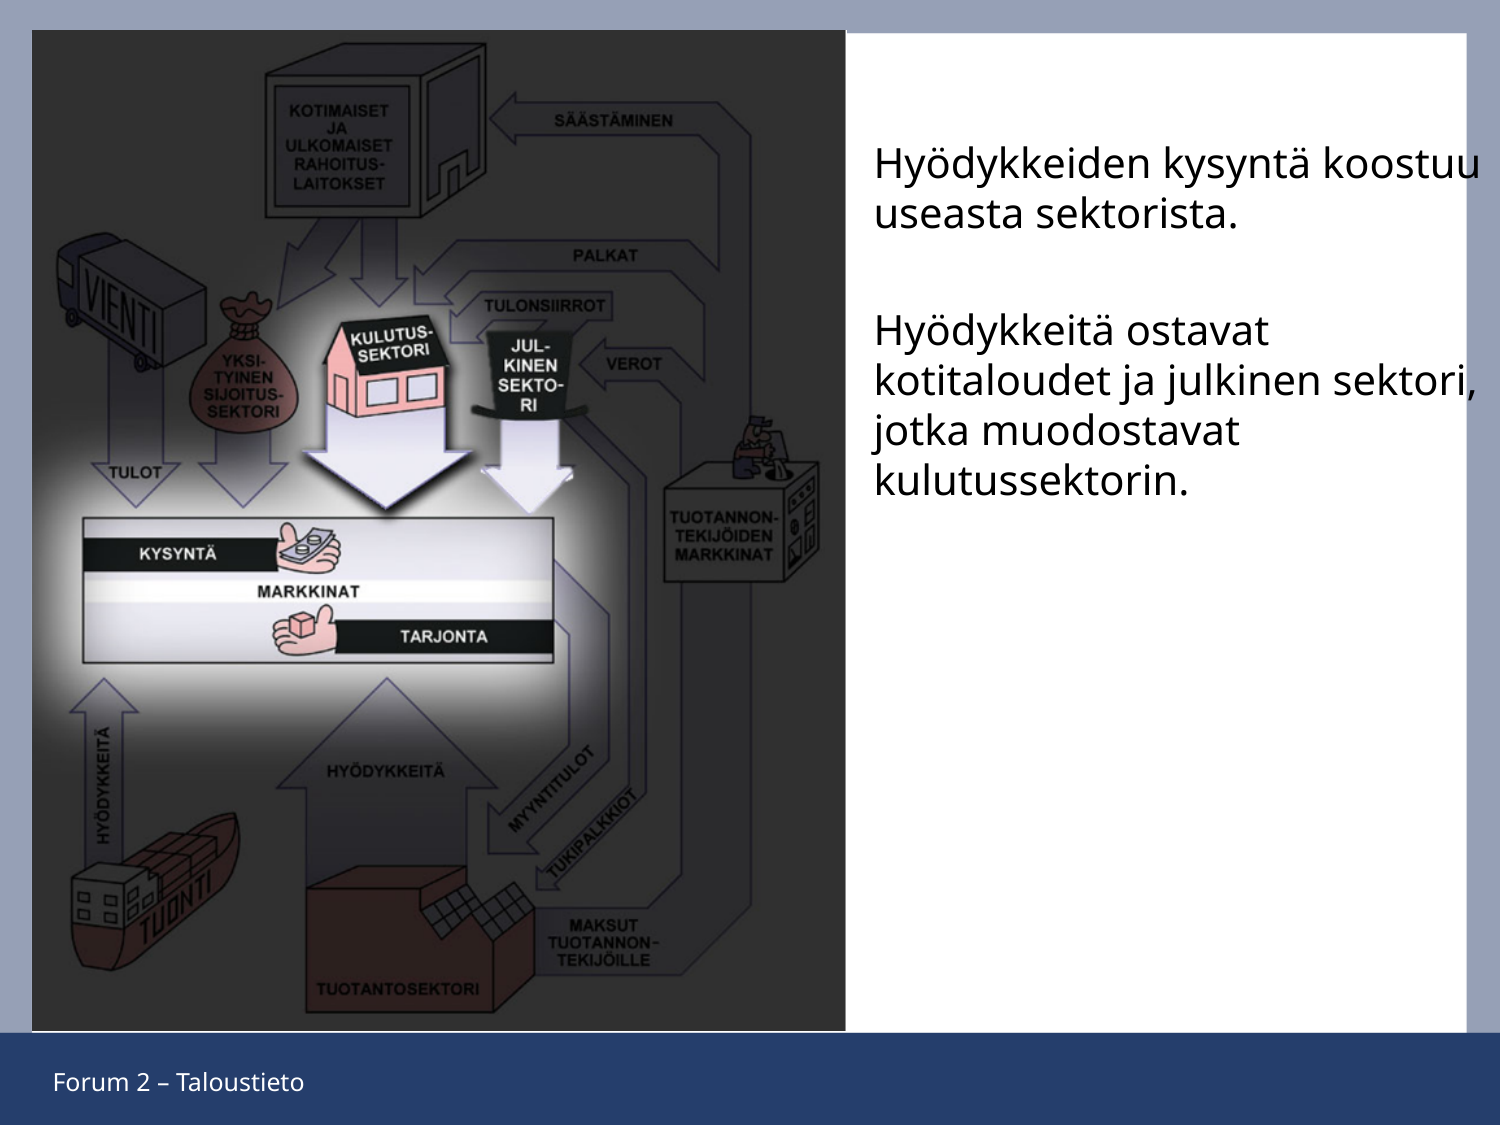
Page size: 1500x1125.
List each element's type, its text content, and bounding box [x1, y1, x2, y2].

picture [0, 0, 1500, 1125]
list Hyödykkeiden kysyntä koostuu useasta sektorista. Hyödykkeitä ostavat kotitaloudet ja julkinen sektori, jotka muodostavat kulutussektorin. [847, 122, 1500, 635]
